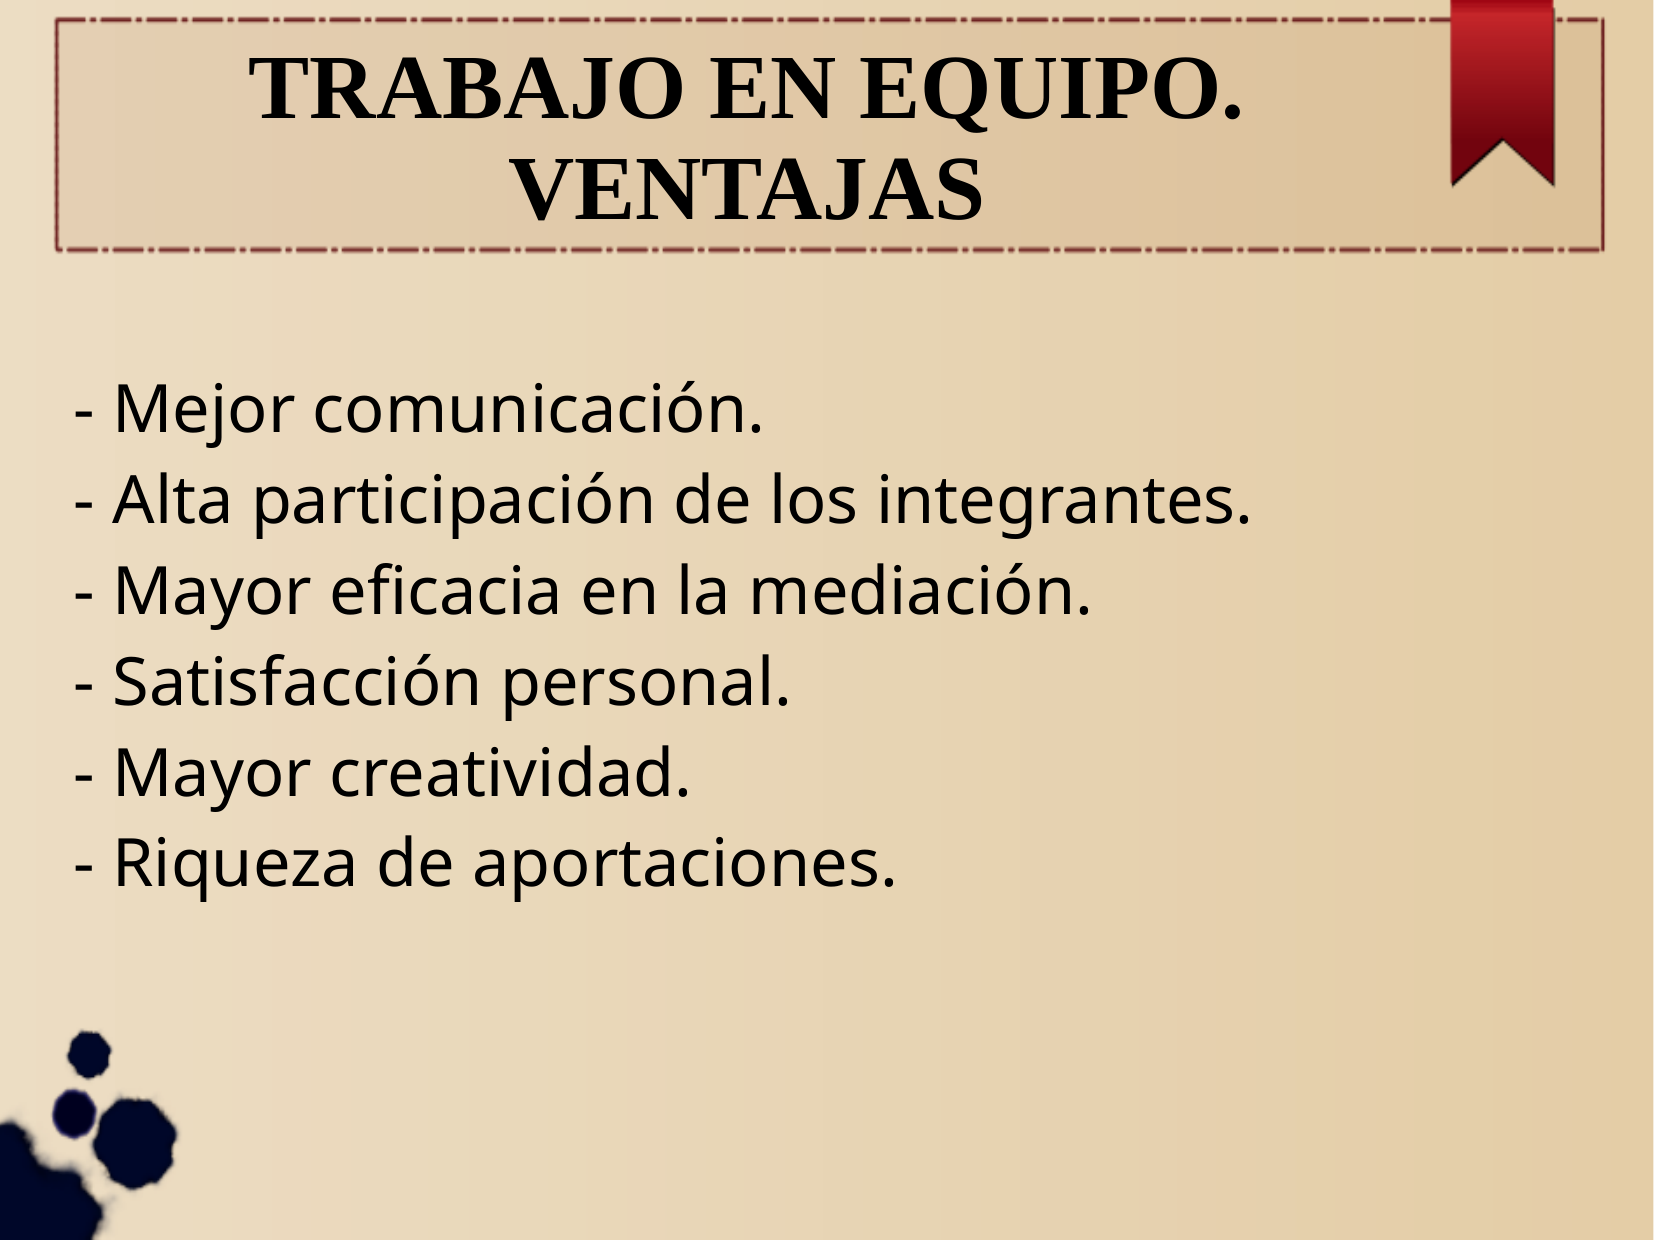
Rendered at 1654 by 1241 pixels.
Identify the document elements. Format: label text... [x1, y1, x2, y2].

title TRABAJO EN EQUIPO. VENTAJAS [82, 36, 1412, 240]
picture [0, 0, 1654, 1240]
text_box - Mejor comunicación. - Alta participación de los integrantes. - Mayor eficacia en la mediación. - Satisfacción personal. - Mayor creatividad. - Riqueza de aportaciones. [59, 354, 1583, 1040]
